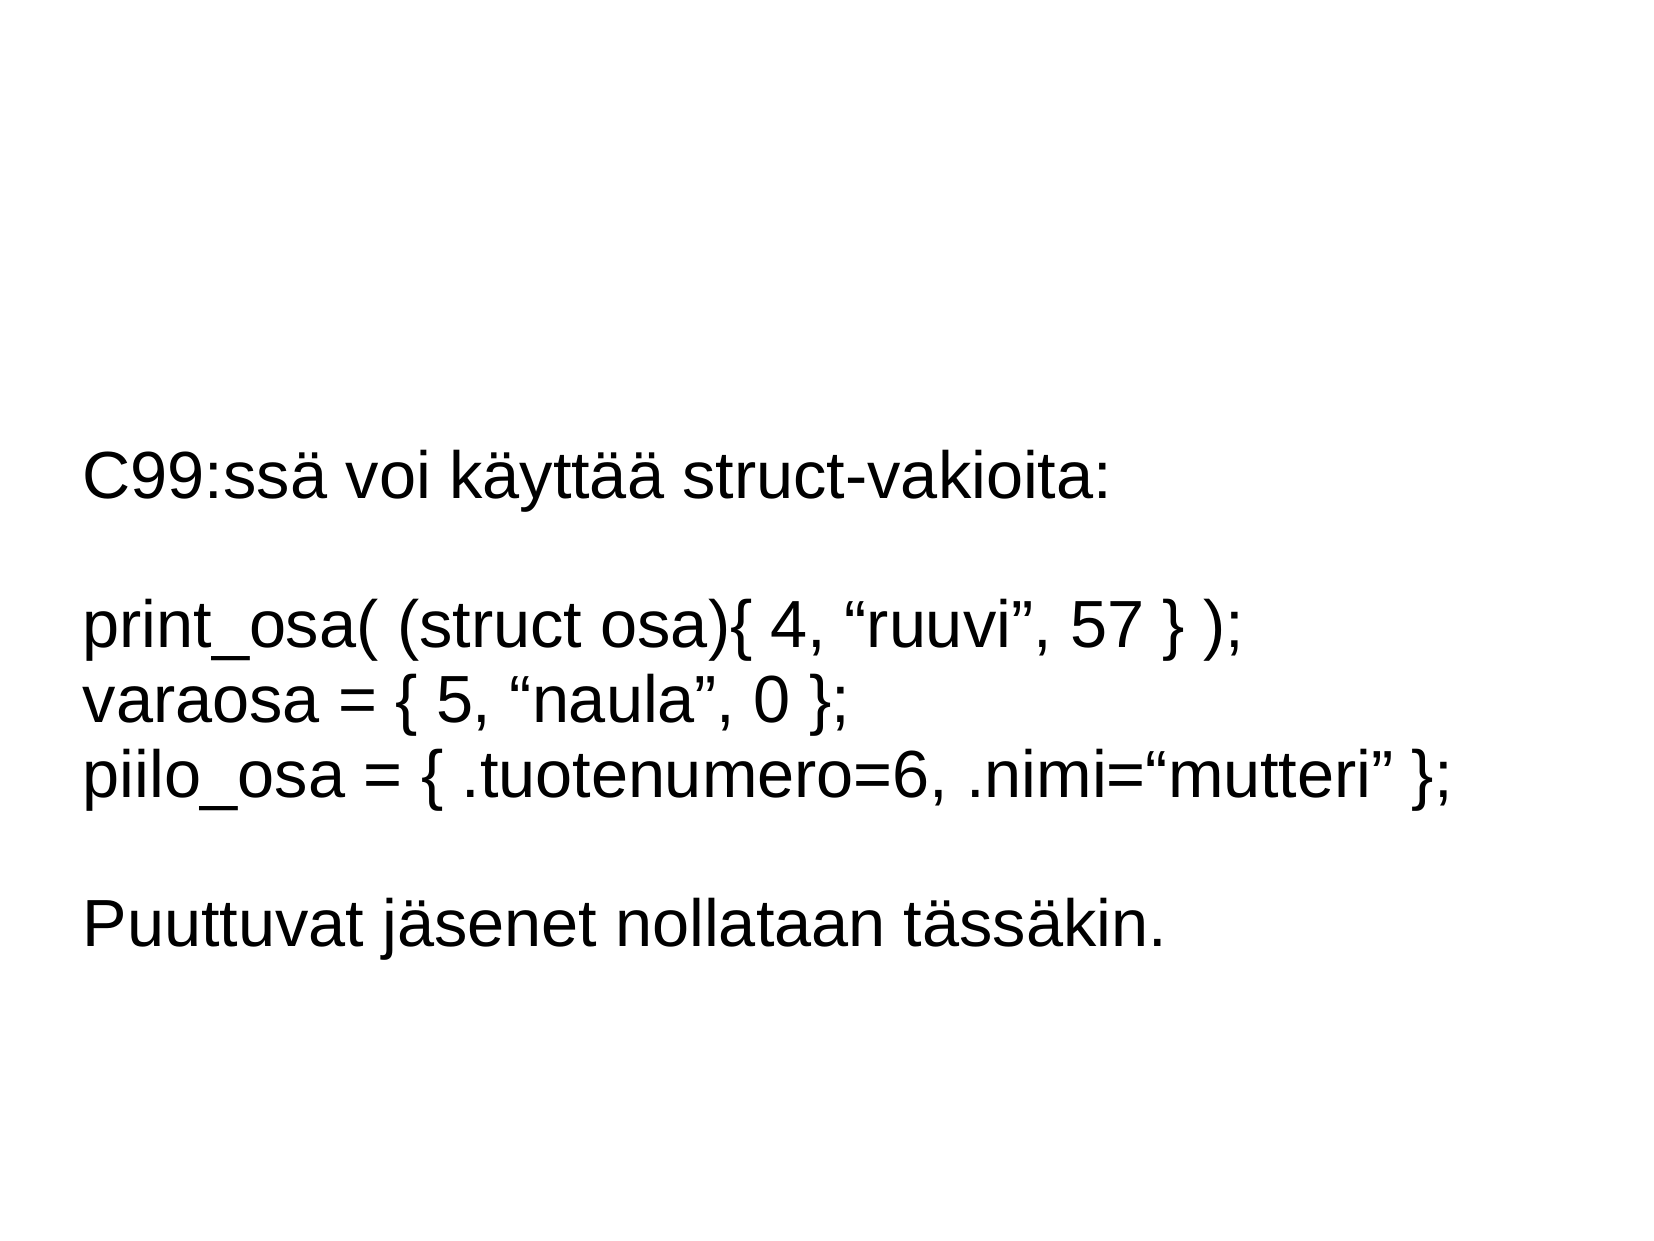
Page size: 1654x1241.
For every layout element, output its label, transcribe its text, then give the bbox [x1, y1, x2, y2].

text_box C99:ssä voi käyttää struct-vakioita: print_osa( (struct osa){ 4, “ruuvi”, 57 } ); varaosa = { 5, “naula”, 0 }; piilo_osa = { .tuotenumero=6, .nimi=“mutteri” }; Puuttuvat jäsenet nollataan tässäkin. [82, 297, 1571, 1102]
